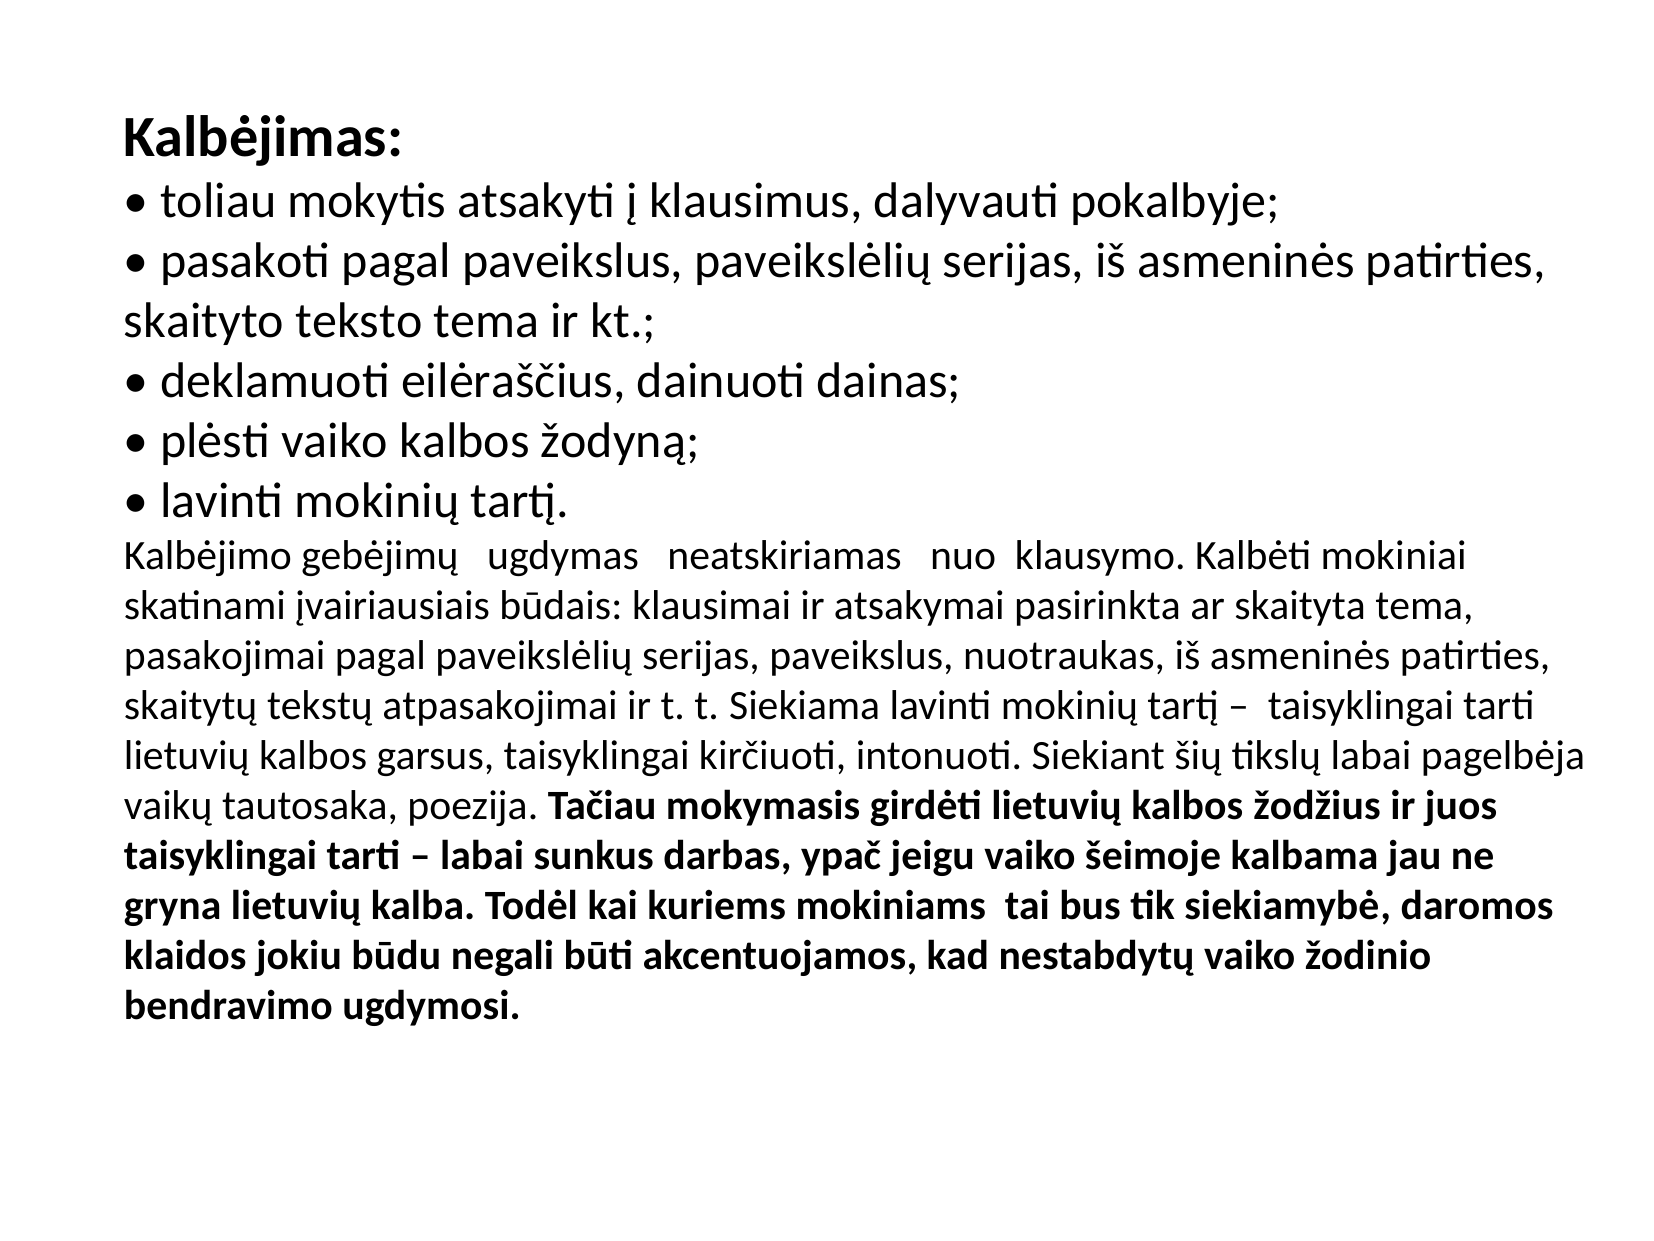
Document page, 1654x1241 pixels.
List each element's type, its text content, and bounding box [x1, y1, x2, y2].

text_box Kalbėjimas: • toliau mokytis atsakyti į klausimus, dalyvauti pokalbyje; • pasakoti pagal paveikslus, paveikslėlių serijas, iš asmeninės patirties, skaityto teksto tema ir kt.; • deklamuoti eilėraščius, dainuoti dainas; • plėsti vaiko kalbos žodyną; • lavinti mokinių tartį. Kalbėjimo gebėjimų ugdymas neatskiriamas nuo klausymo. Kalbėti mokiniai skatinami įvairiausiais būdais: klausimai ir atsakymai pasirinkta ar skaityta tema, pasakojimai pagal paveikslėlių serijas, paveikslus, nuotraukas, iš asmeninės patirties, skaitytų tekstų atpasakojimai ir t. t. Siekiama lavinti mokinių tartį – taisyklingai tarti lietuvių kalbos garsus, taisyklingai kirčiuoti, intonuoti. Siekiant šių tikslų labai pagelbėja vaikų tautosaka, poezija. Tačiau mokymasis girdėti lietuvių kalbos žodžius ir juos taisyklingai tarti – labai sunkus darbas, ypač jeigu vaiko šeimoje kalbama jau ne gryna lietuvių kalba. Todėl kai kuriems mokiniams tai bus tik siekiamybė, daromos klaidos jokiu būdu negali būti akcentuojamos, kad nestabdytų vaiko žodinio bendravimo ugdymosi. [108, 90, 1616, 1045]
